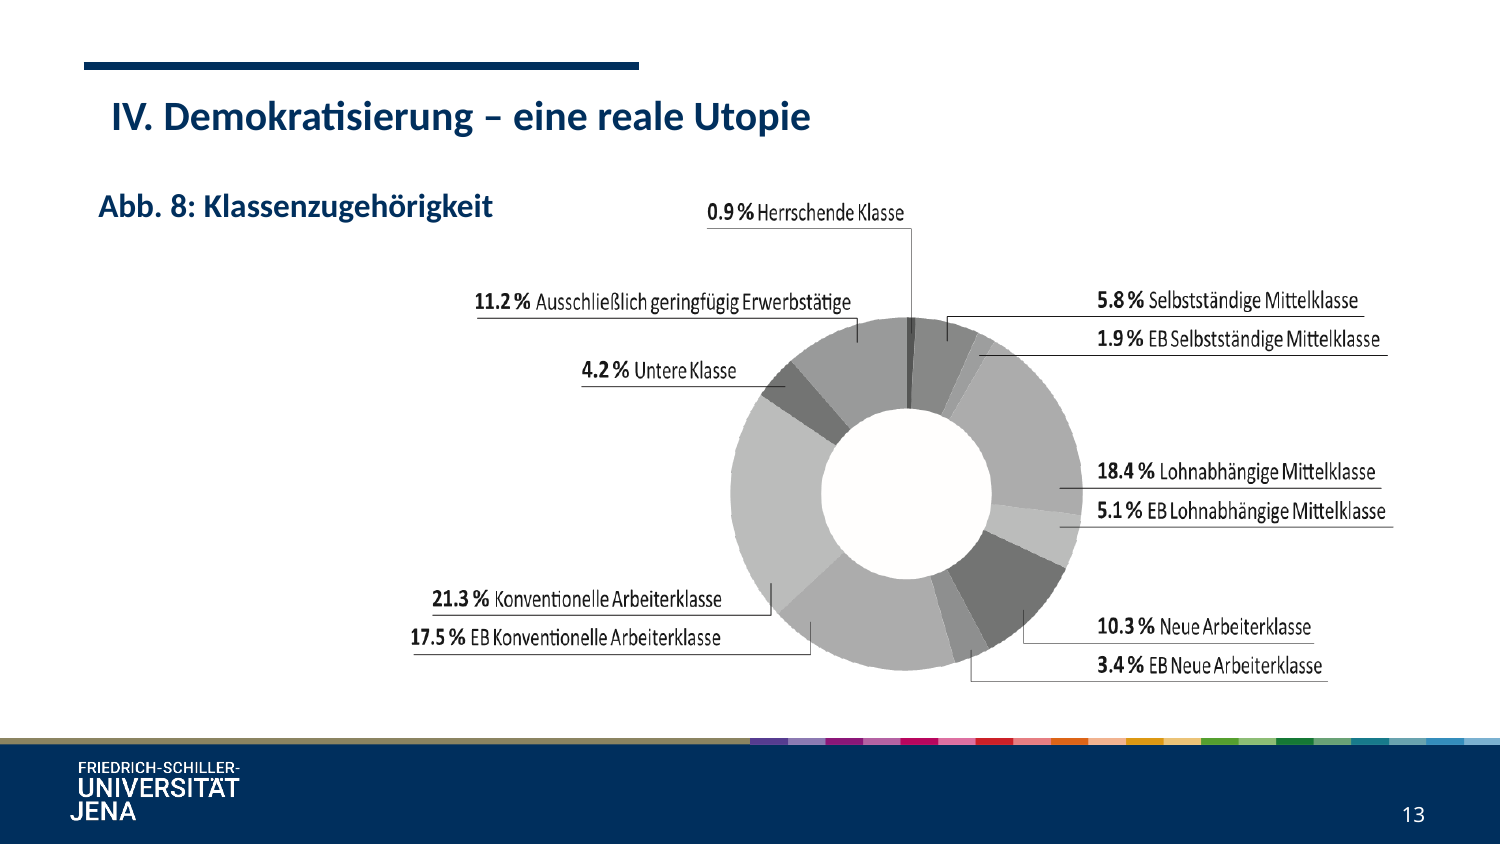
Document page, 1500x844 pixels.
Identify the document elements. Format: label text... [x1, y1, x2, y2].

picture [750, 738, 1500, 745]
text_box Abb. 8: Klassenzugehörigkeit [83, 176, 523, 232]
text_box IV. Demokratisierung – eine reale Utopie [96, 78, 827, 147]
picture [410, 195, 1477, 708]
picture [68, 755, 241, 827]
